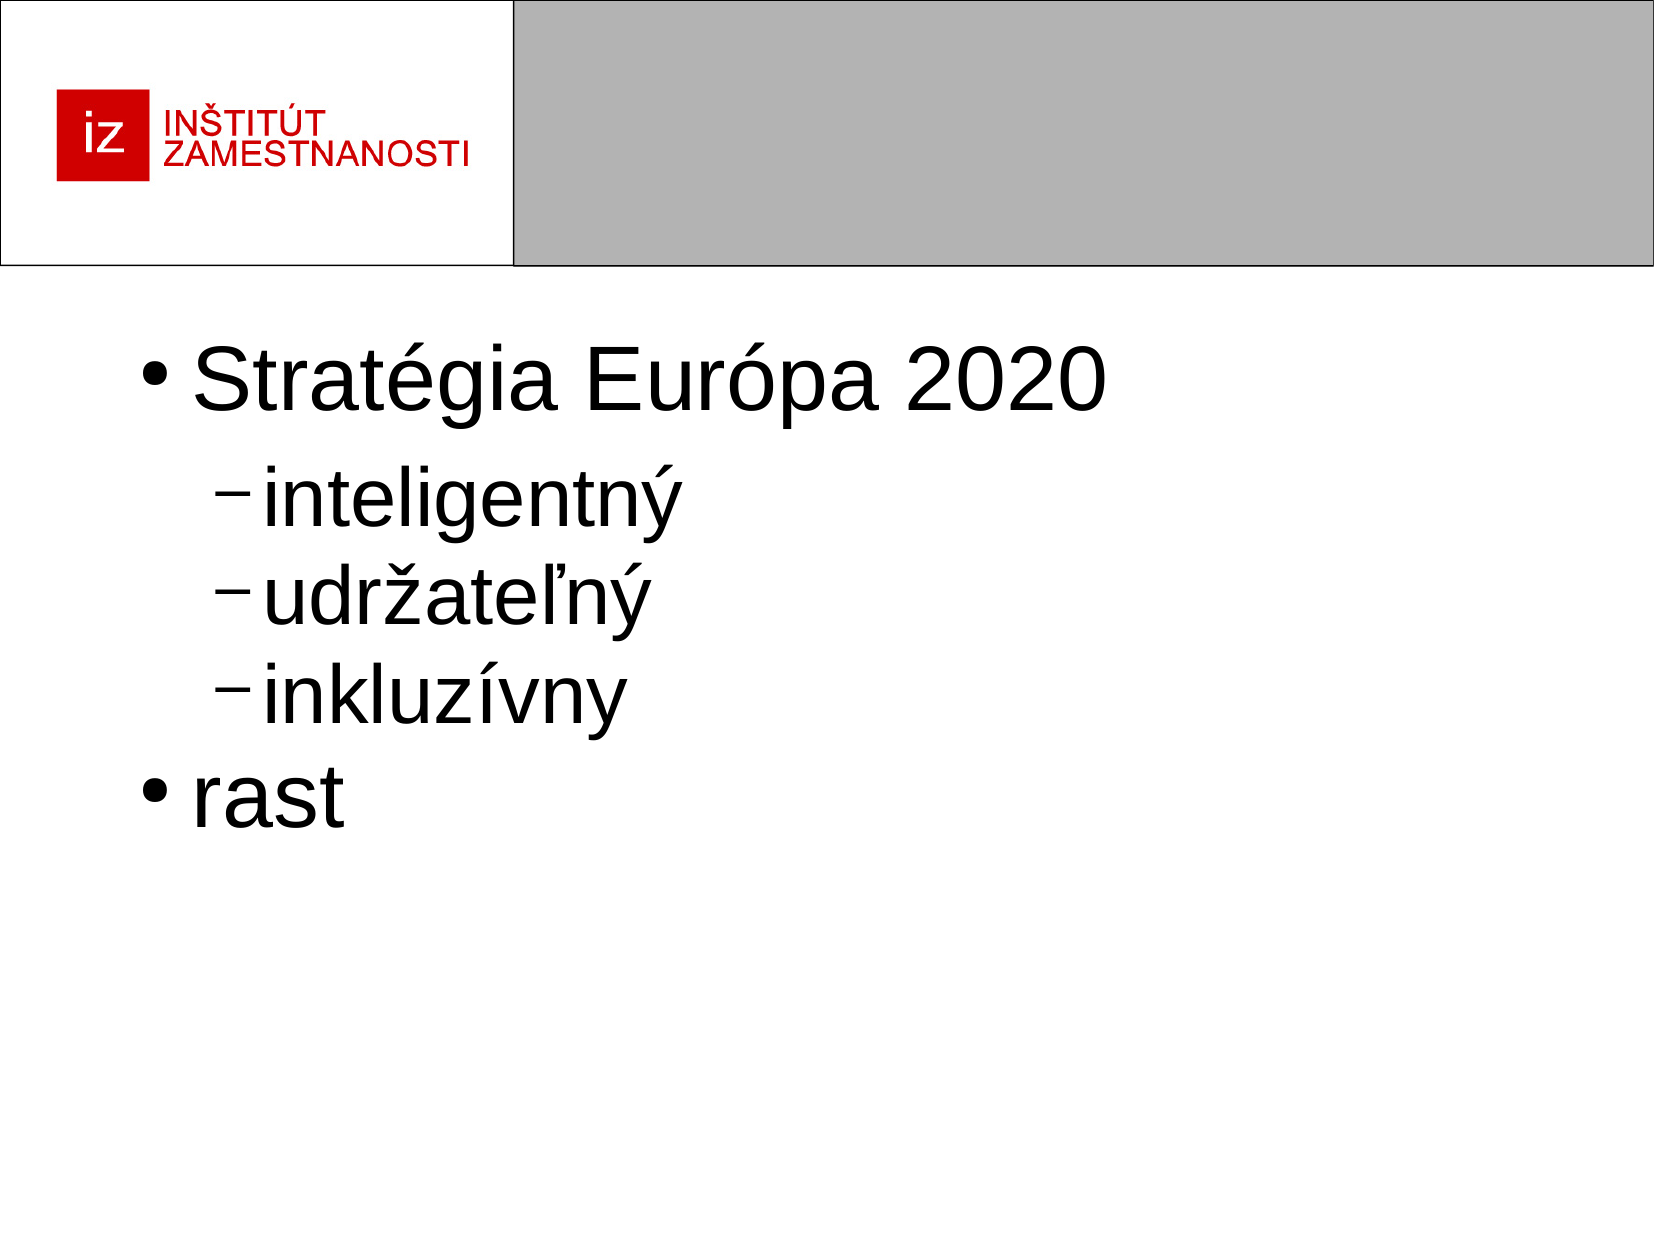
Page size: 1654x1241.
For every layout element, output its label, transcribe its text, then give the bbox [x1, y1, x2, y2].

picture [5, 8, 512, 257]
list Stratégia Európa 2020 inteligentný udržateľný inkluzívny rast [121, 344, 1533, 1126]
